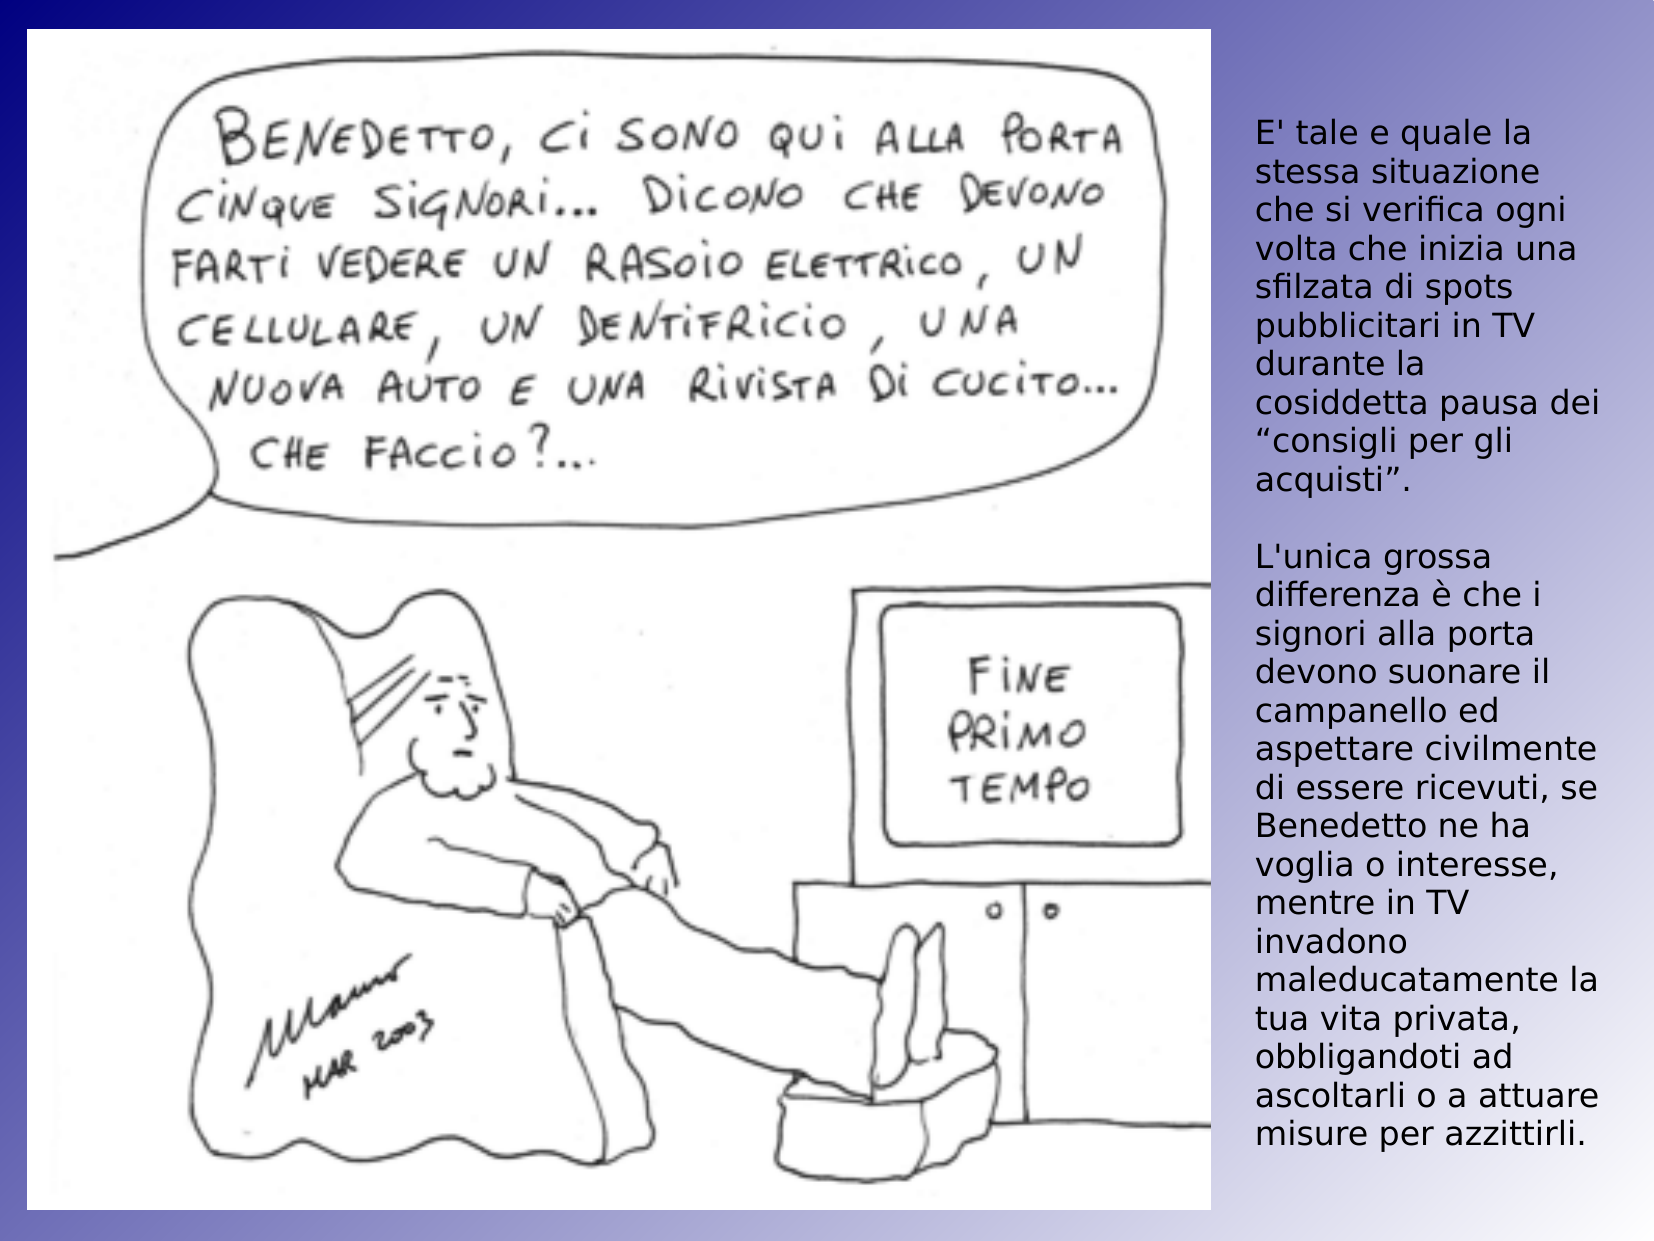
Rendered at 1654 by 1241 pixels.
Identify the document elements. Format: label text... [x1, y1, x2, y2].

picture [27, 29, 1211, 1210]
text_box E' tale e quale la stessa situazione che si verifica ogni volta che inizia una sfilzata di spots pubblicitari in TV durante la cosiddetta pausa dei “consigli per gli acquisti”. L'unica grossa differenza è che i signori alla porta devono suonare il campanello ed aspettare civilmente di essere ricevuti, se Benedetto ne ha voglia o interesse, mentre in TV invadono maleducatamente la tua vita privata, obbligandoti ad ascoltarli o a attuare misure per azzittirli. [1240, 29, 1625, 1211]
